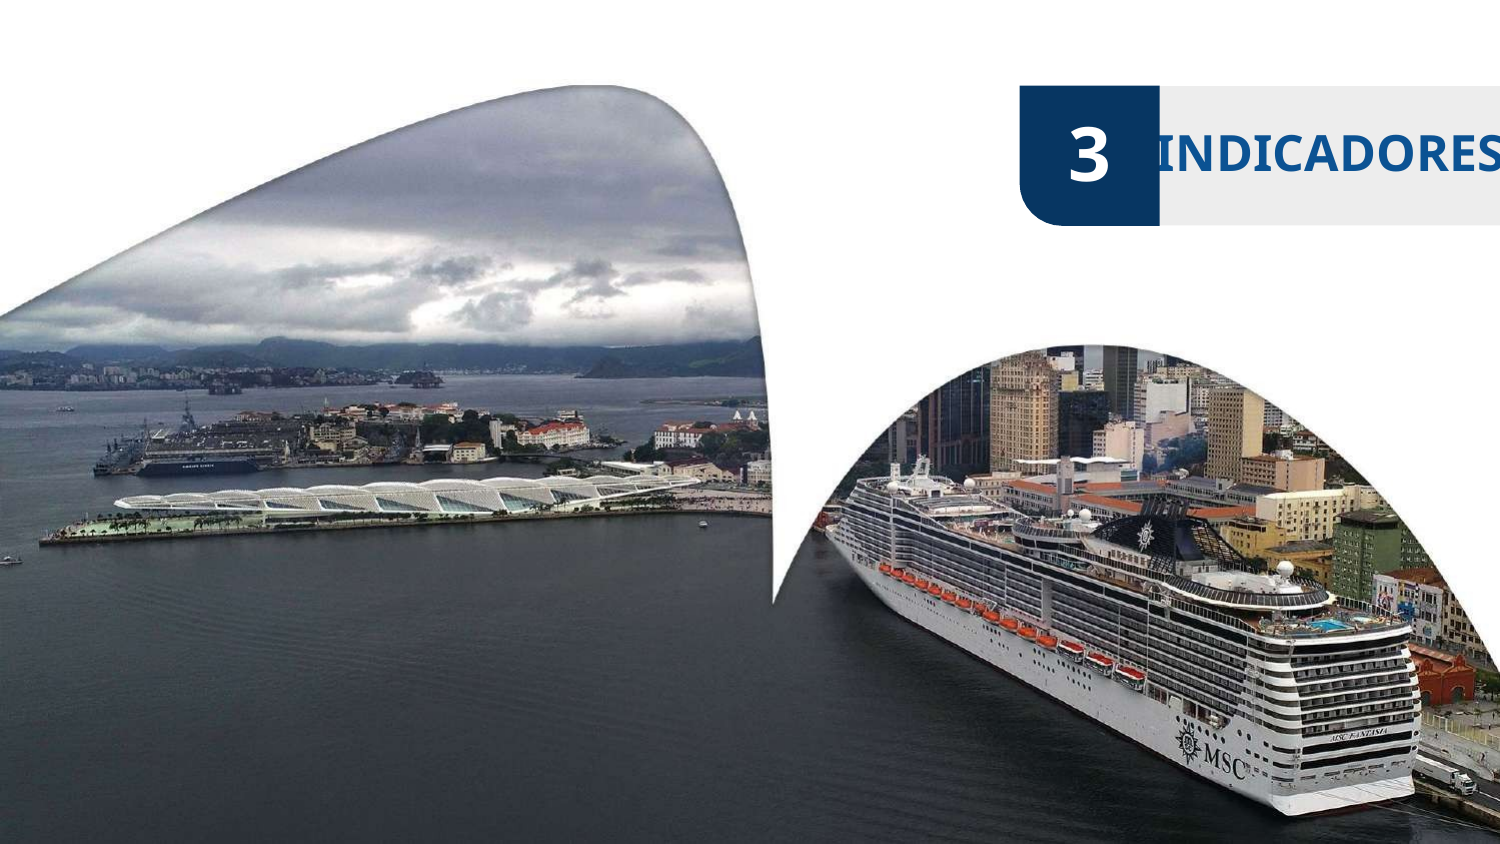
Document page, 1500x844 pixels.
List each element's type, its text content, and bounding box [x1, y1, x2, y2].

title INDICADORES [1160, 119, 1500, 183]
text_box [1019, 85, 1500, 226]
text_box 3 [1066, 104, 1114, 199]
picture [0, 0, 1500, 844]
